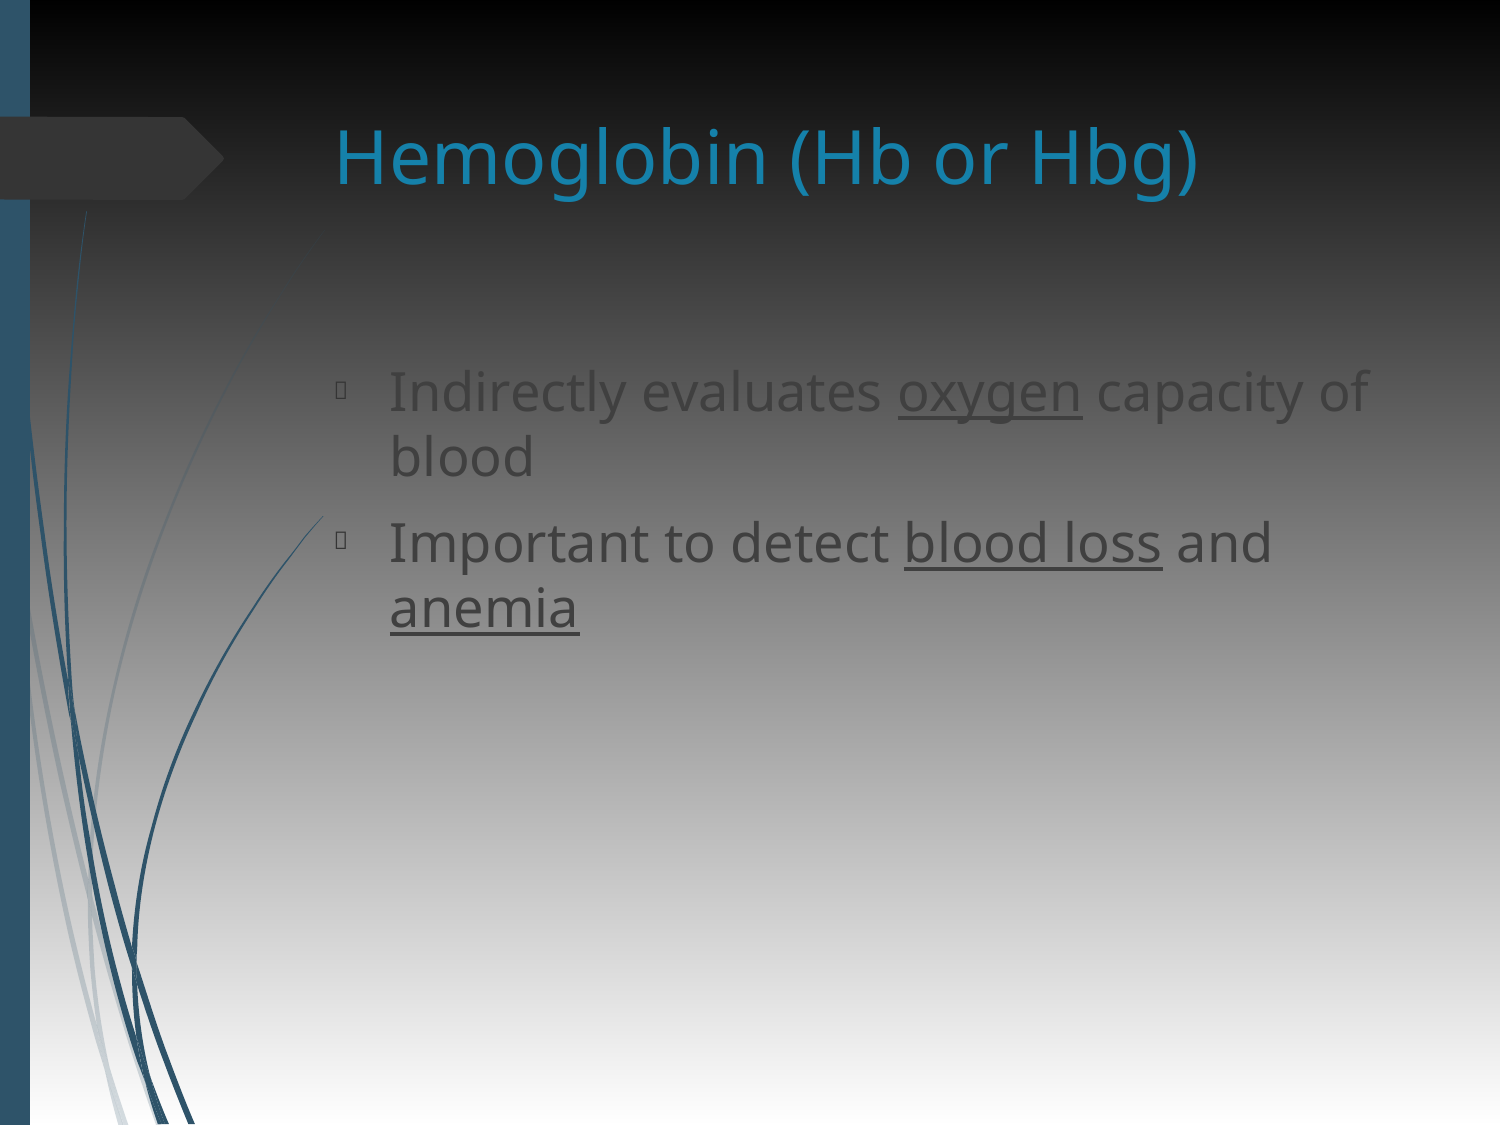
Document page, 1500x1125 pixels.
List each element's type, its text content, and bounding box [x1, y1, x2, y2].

list Indirectly evaluates oxygen capacity of blood Important to detect blood loss and anemia [318, 350, 1400, 970]
title Hemoglobin (Hb or Hbg) [319, 102, 1400, 313]
